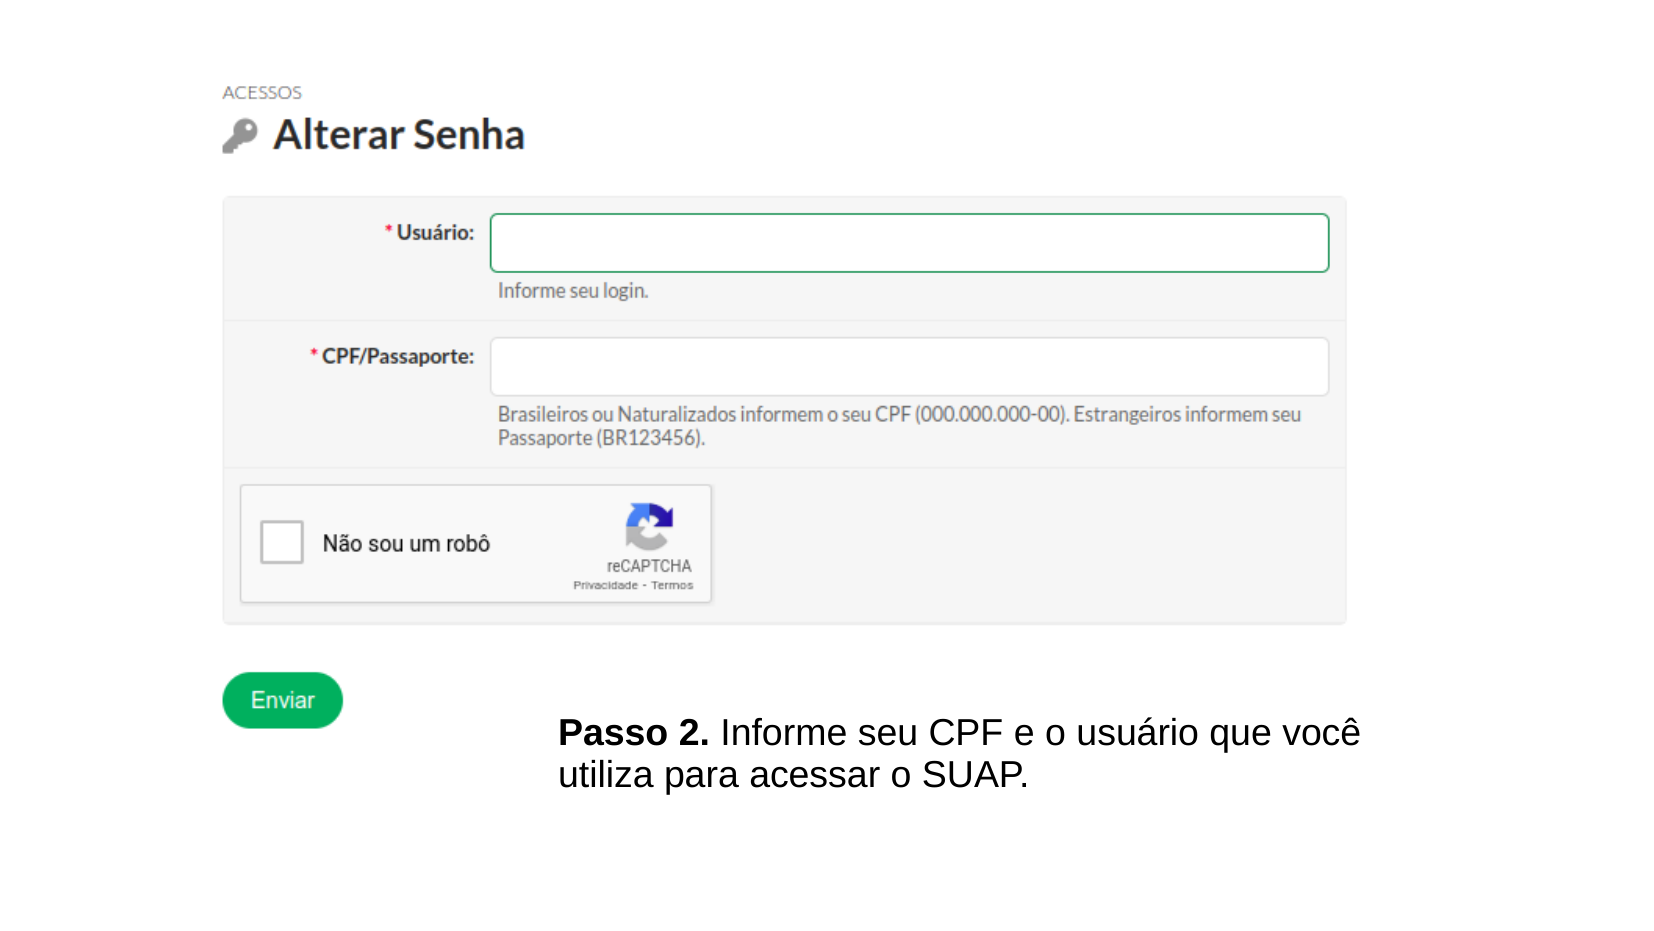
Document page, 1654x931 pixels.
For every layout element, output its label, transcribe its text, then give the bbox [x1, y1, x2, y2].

text_box Passo 2. Informe seu CPF e o usuário que você utiliza para acessar o SUAP. [543, 704, 1453, 846]
picture [165, 60, 1394, 804]
